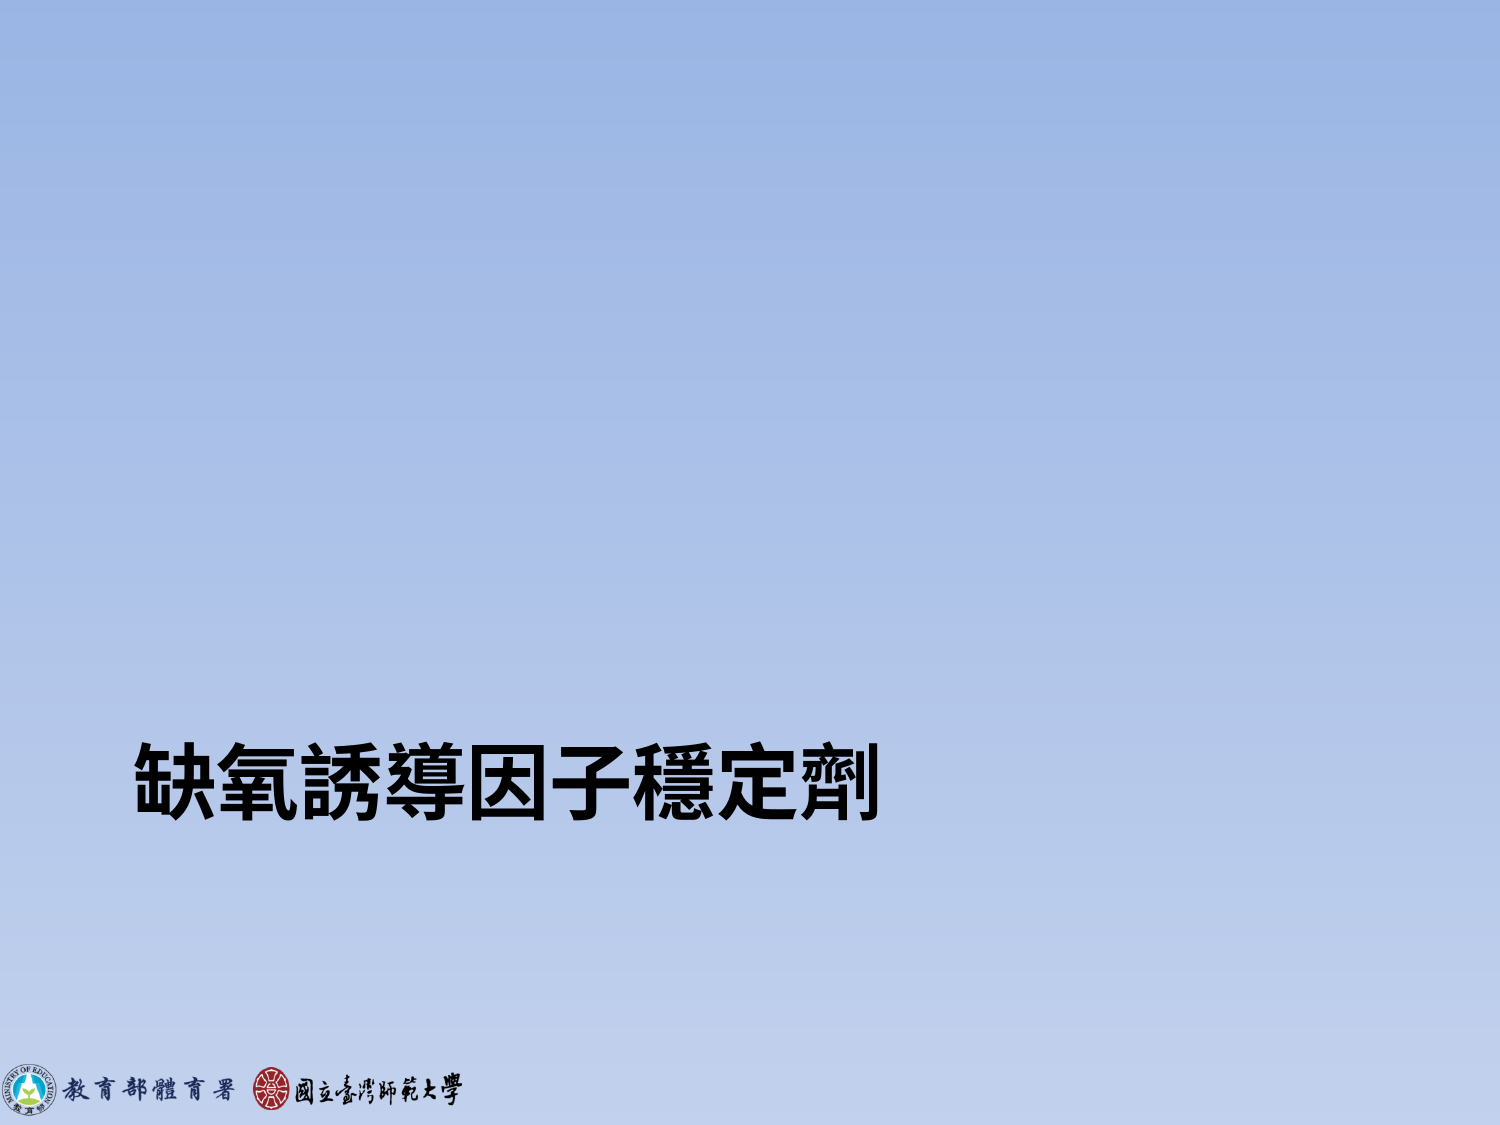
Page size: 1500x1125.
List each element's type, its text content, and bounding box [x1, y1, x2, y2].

title 缺氧誘導因子穩定劑 [118, 722, 1394, 947]
